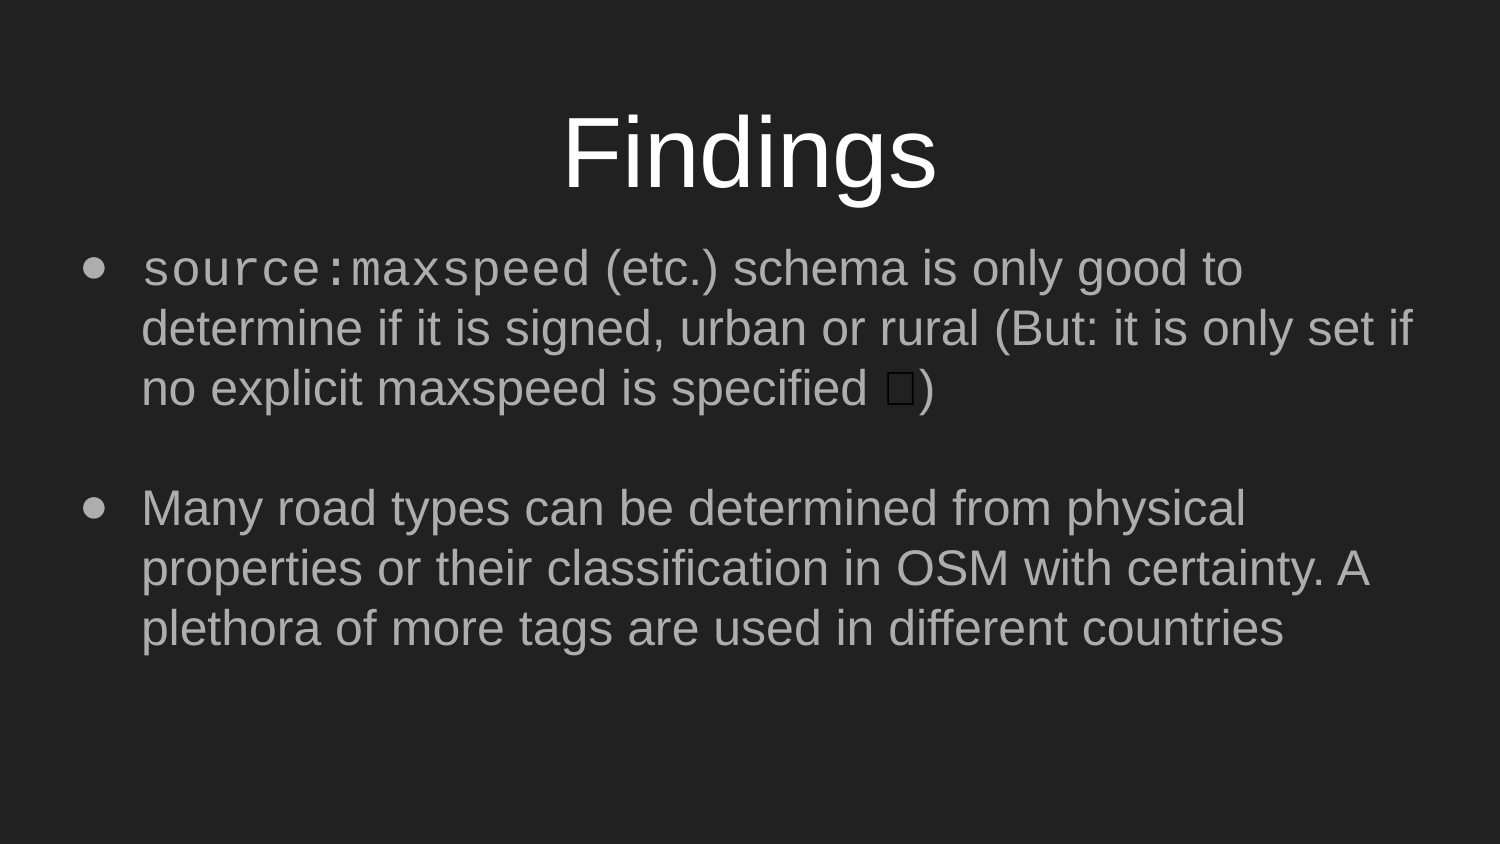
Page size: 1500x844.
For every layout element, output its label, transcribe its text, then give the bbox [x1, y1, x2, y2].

list source:maxspeed (etc.) schema is only good to determine if it is signed, urban or rural (But: it is only set if no explicit maxspeed is specified 🙁) Many road types can be determined from physical properties or their classification in OSM with certainty. A plethora of more tags are used in different countries [51, 220, 1449, 821]
title Findings [51, 72, 1449, 220]
